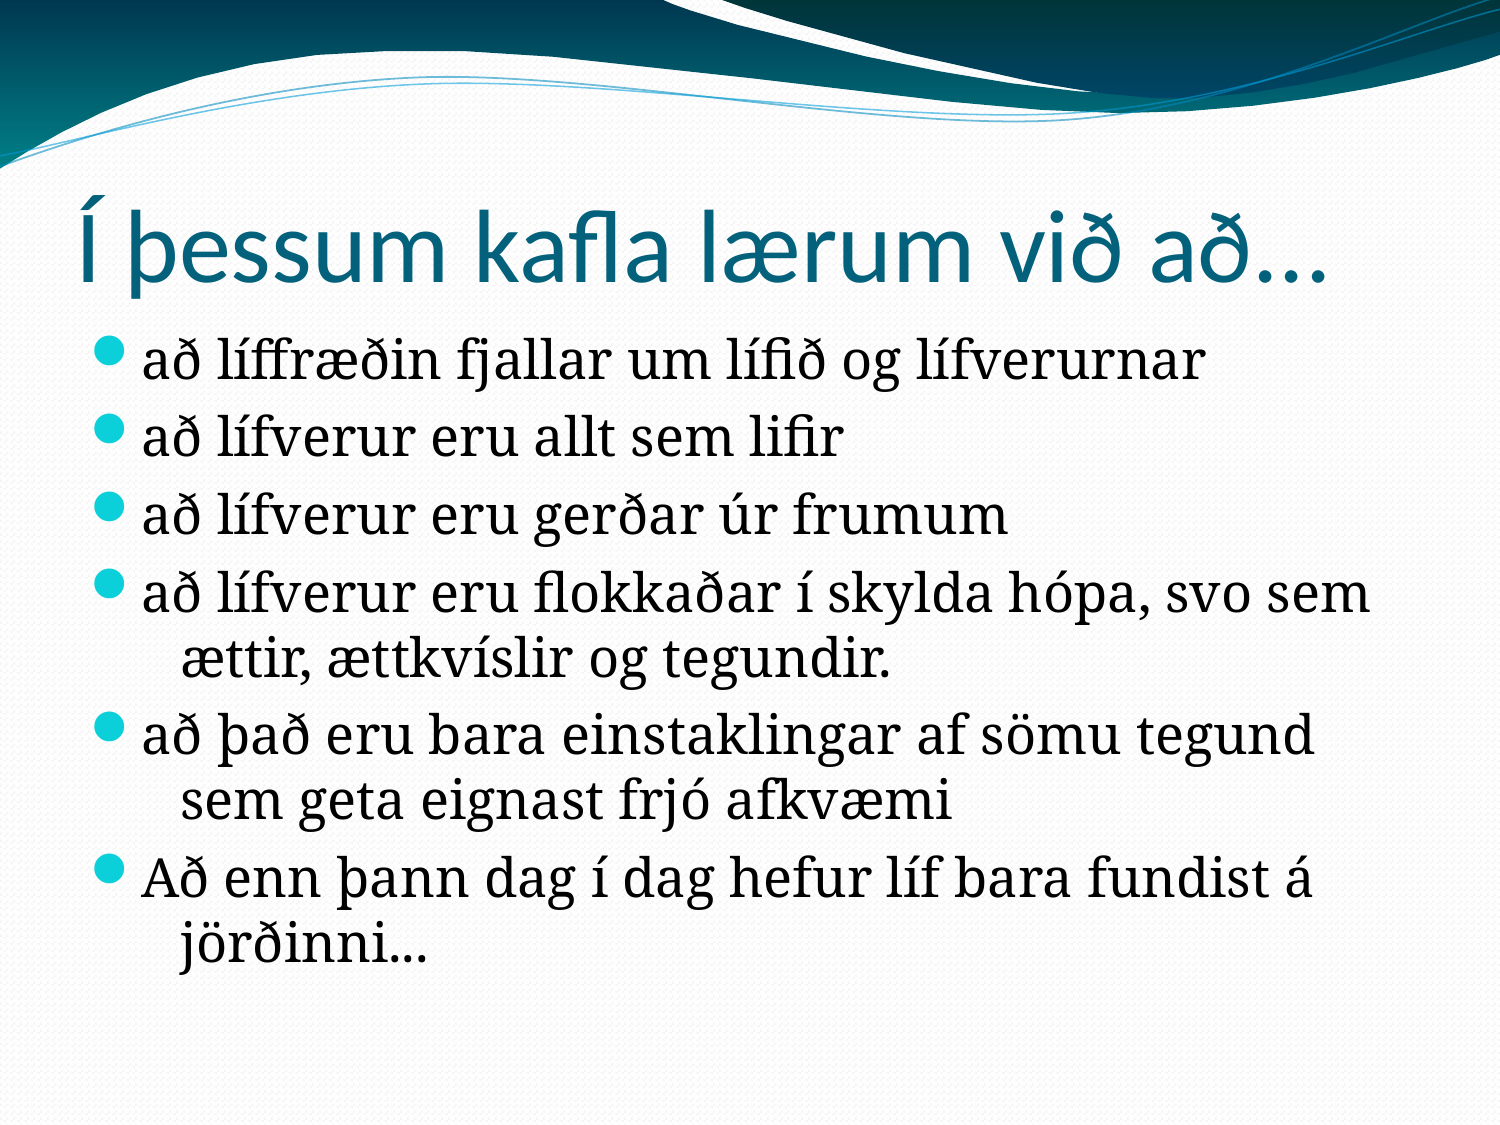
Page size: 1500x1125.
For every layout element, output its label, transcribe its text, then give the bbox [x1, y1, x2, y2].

list að líffræðin fjallar um lífið og lífverurnar að lífverur eru allt sem lifir að lífverur eru gerðar úr frumum að lífverur eru flokkaðar í skylda hópa, svo sem ættir, ættkvíslir og tegundir. að það eru bara einstaklingar af sömu tegund sem geta eignast frjó afkvæmi Að enn þann dag í dag hefur líf bara fundist á jörðinni... [75, 317, 1426, 1038]
title Í þessum kafla lærum við að... [75, 115, 1426, 304]
